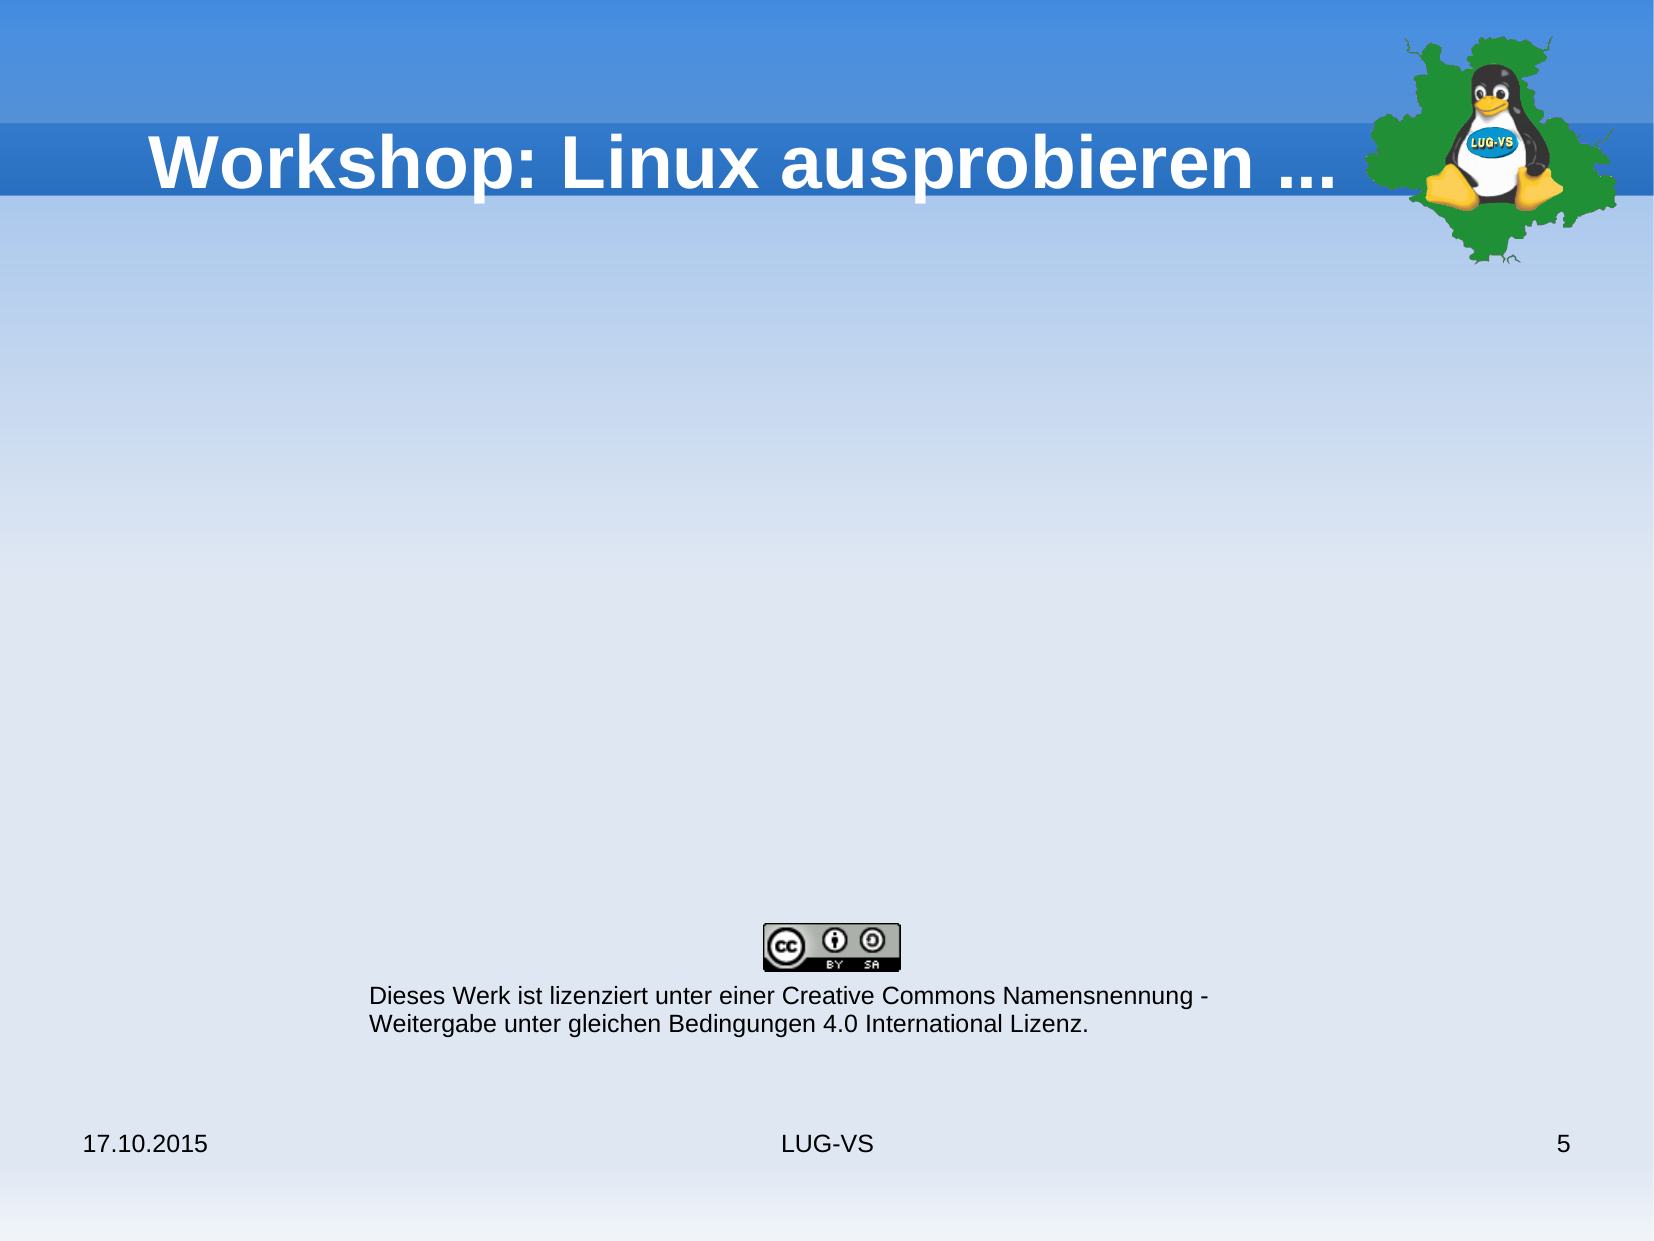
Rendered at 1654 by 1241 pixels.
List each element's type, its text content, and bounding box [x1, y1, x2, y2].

text_box Dieses Werk ist lizenziert unter einer Creative Commons Namensnennung - Weitergabe unter gleichen Bedingungen 4.0 International Lizenz. [354, 974, 1329, 1046]
picture [0, 0, 1654, 1241]
list [59, 321, 1548, 1093]
title Workshop: Linux ausprobieren ... [0, 59, 1489, 267]
